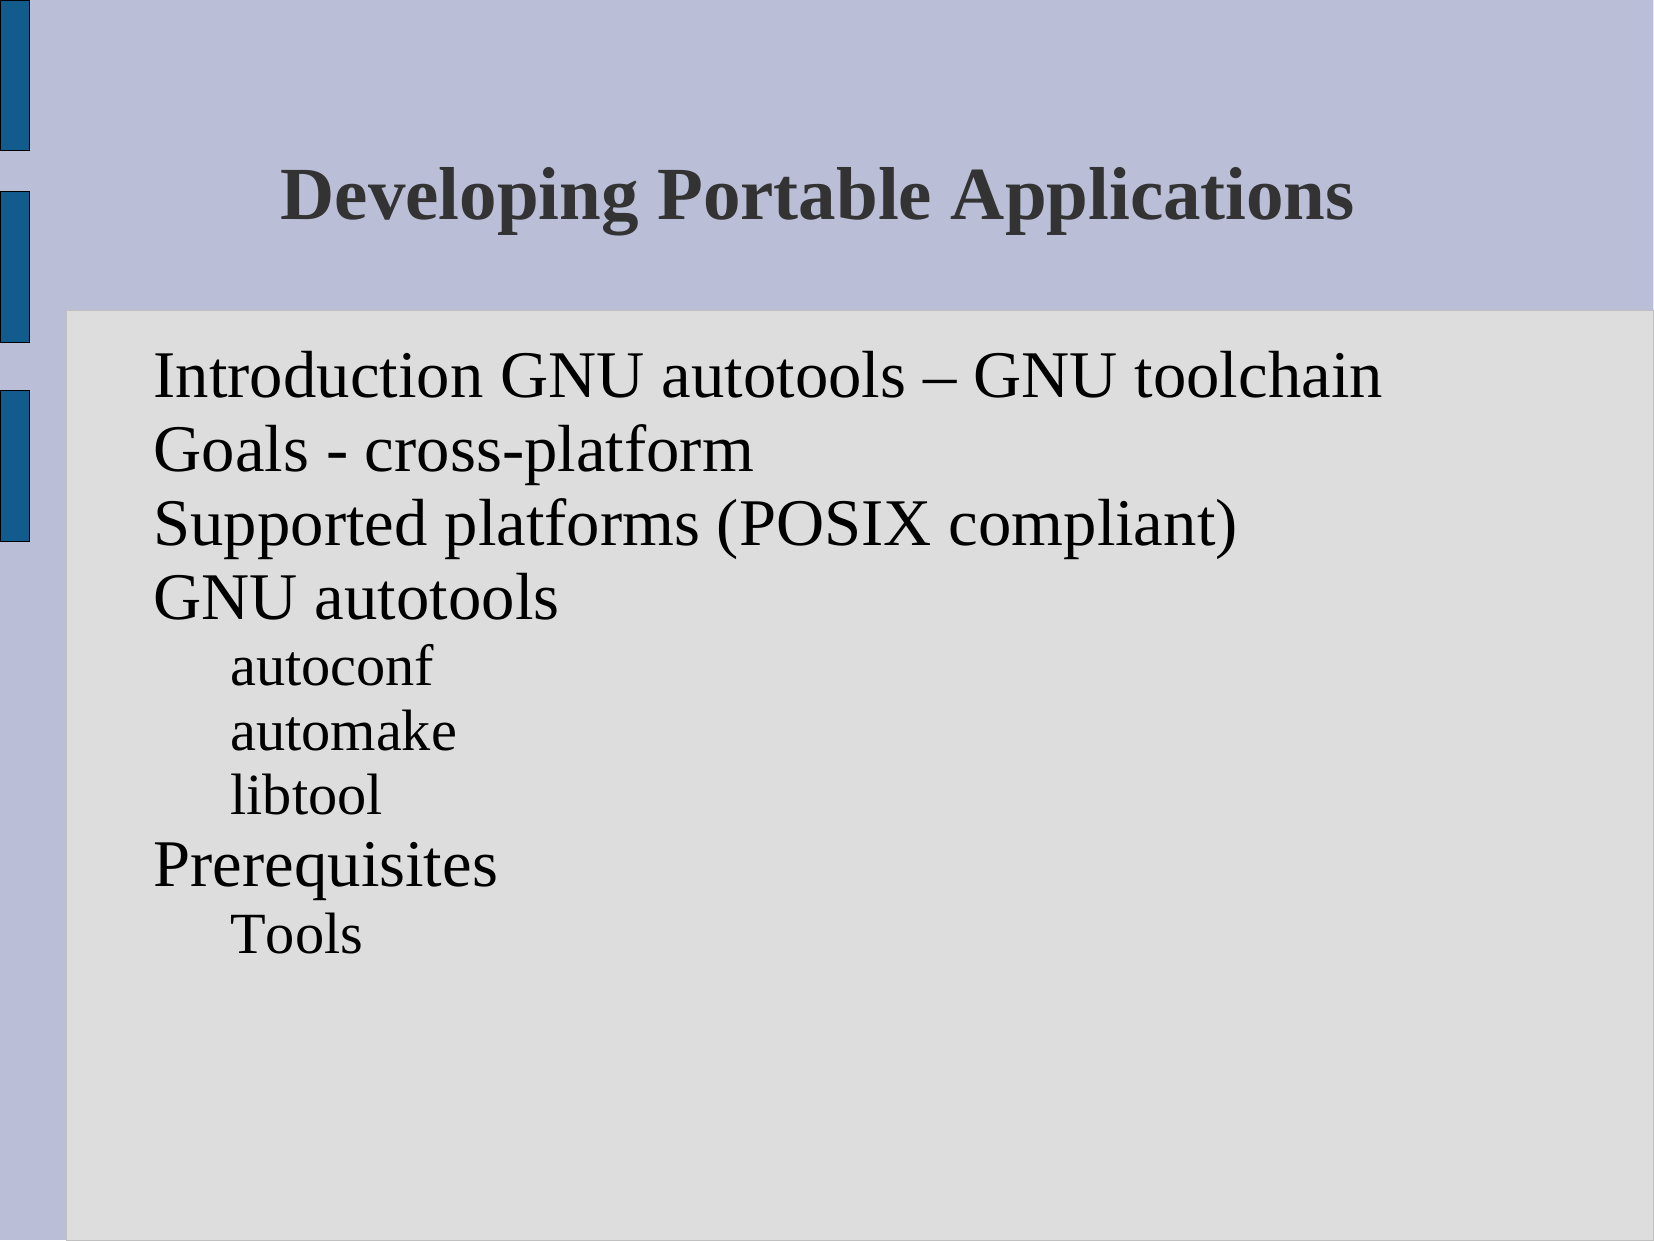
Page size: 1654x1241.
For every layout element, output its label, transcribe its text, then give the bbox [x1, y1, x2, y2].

title Developing Portable Applications [121, 91, 1534, 299]
list Introduction GNU autotools – GNU toolchain Goals - cross-platform Supported platforms (POSIX compliant) GNU autotools autoconf automake libtool Prerequisites Tools [135, 337, 1576, 1148]
